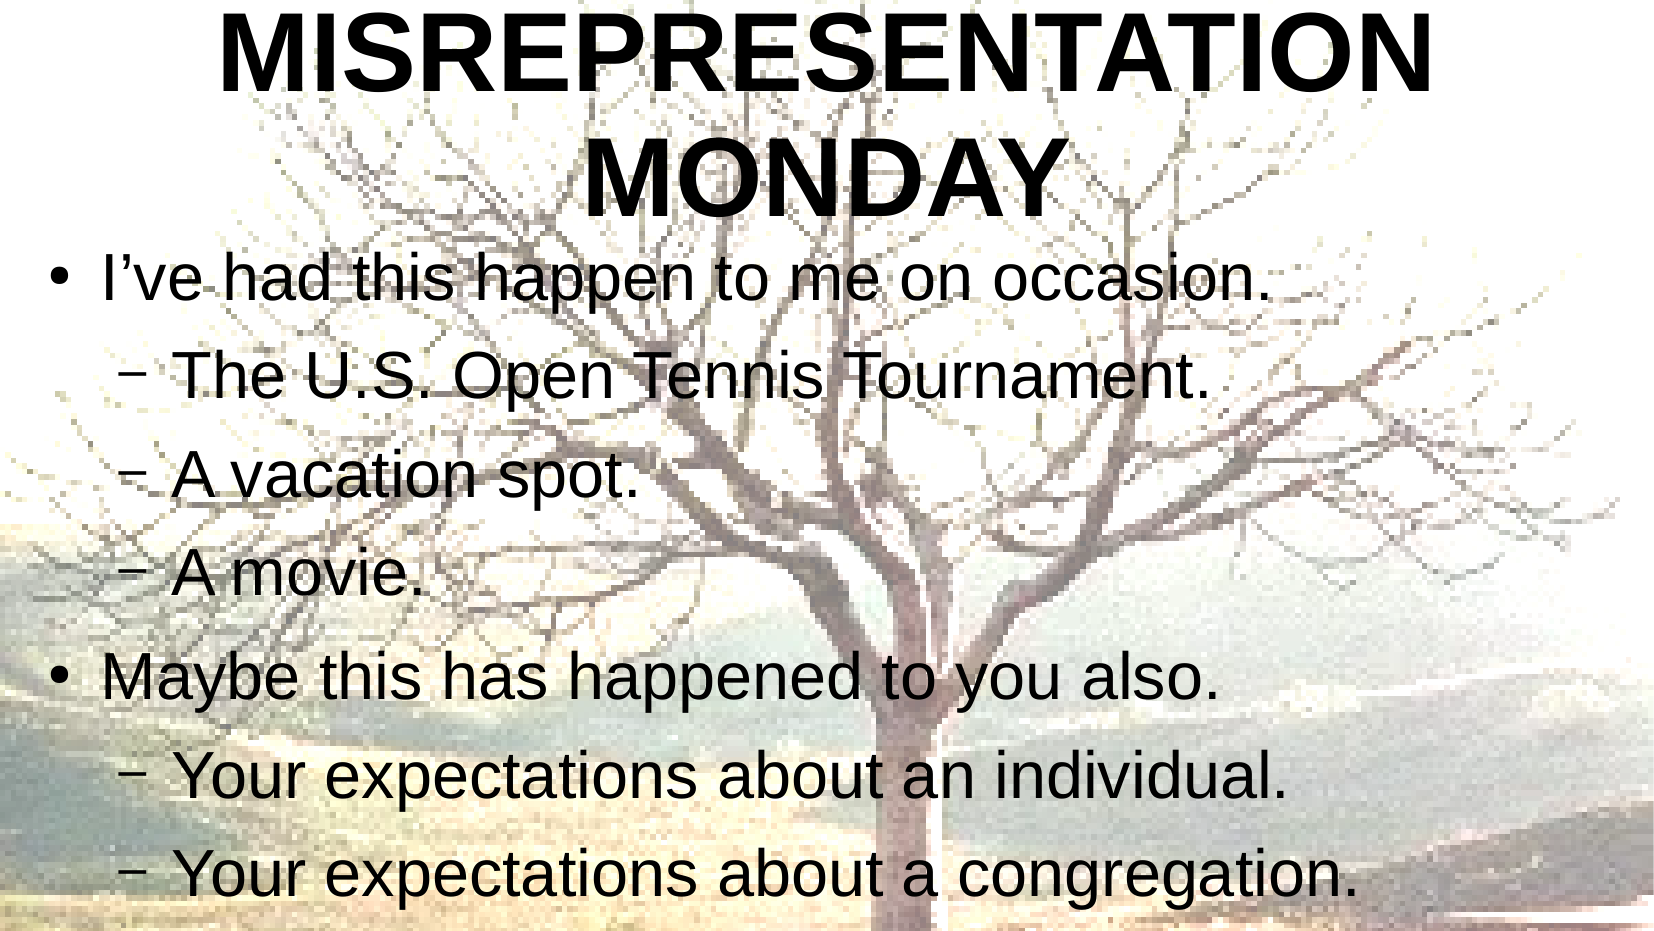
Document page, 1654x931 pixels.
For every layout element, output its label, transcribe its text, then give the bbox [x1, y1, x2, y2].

list I’ve had this happen to me on occasion. The U.S. Open Tennis Tournament. A vacation spot. A movie. Maybe this has happened to you also. Your expectations about an individual. Your expectations about a congregation. [30, 240, 1621, 923]
picture [0, 0, 1654, 931]
title MISREPRESENTATION MONDAY [82, 0, 1571, 240]
